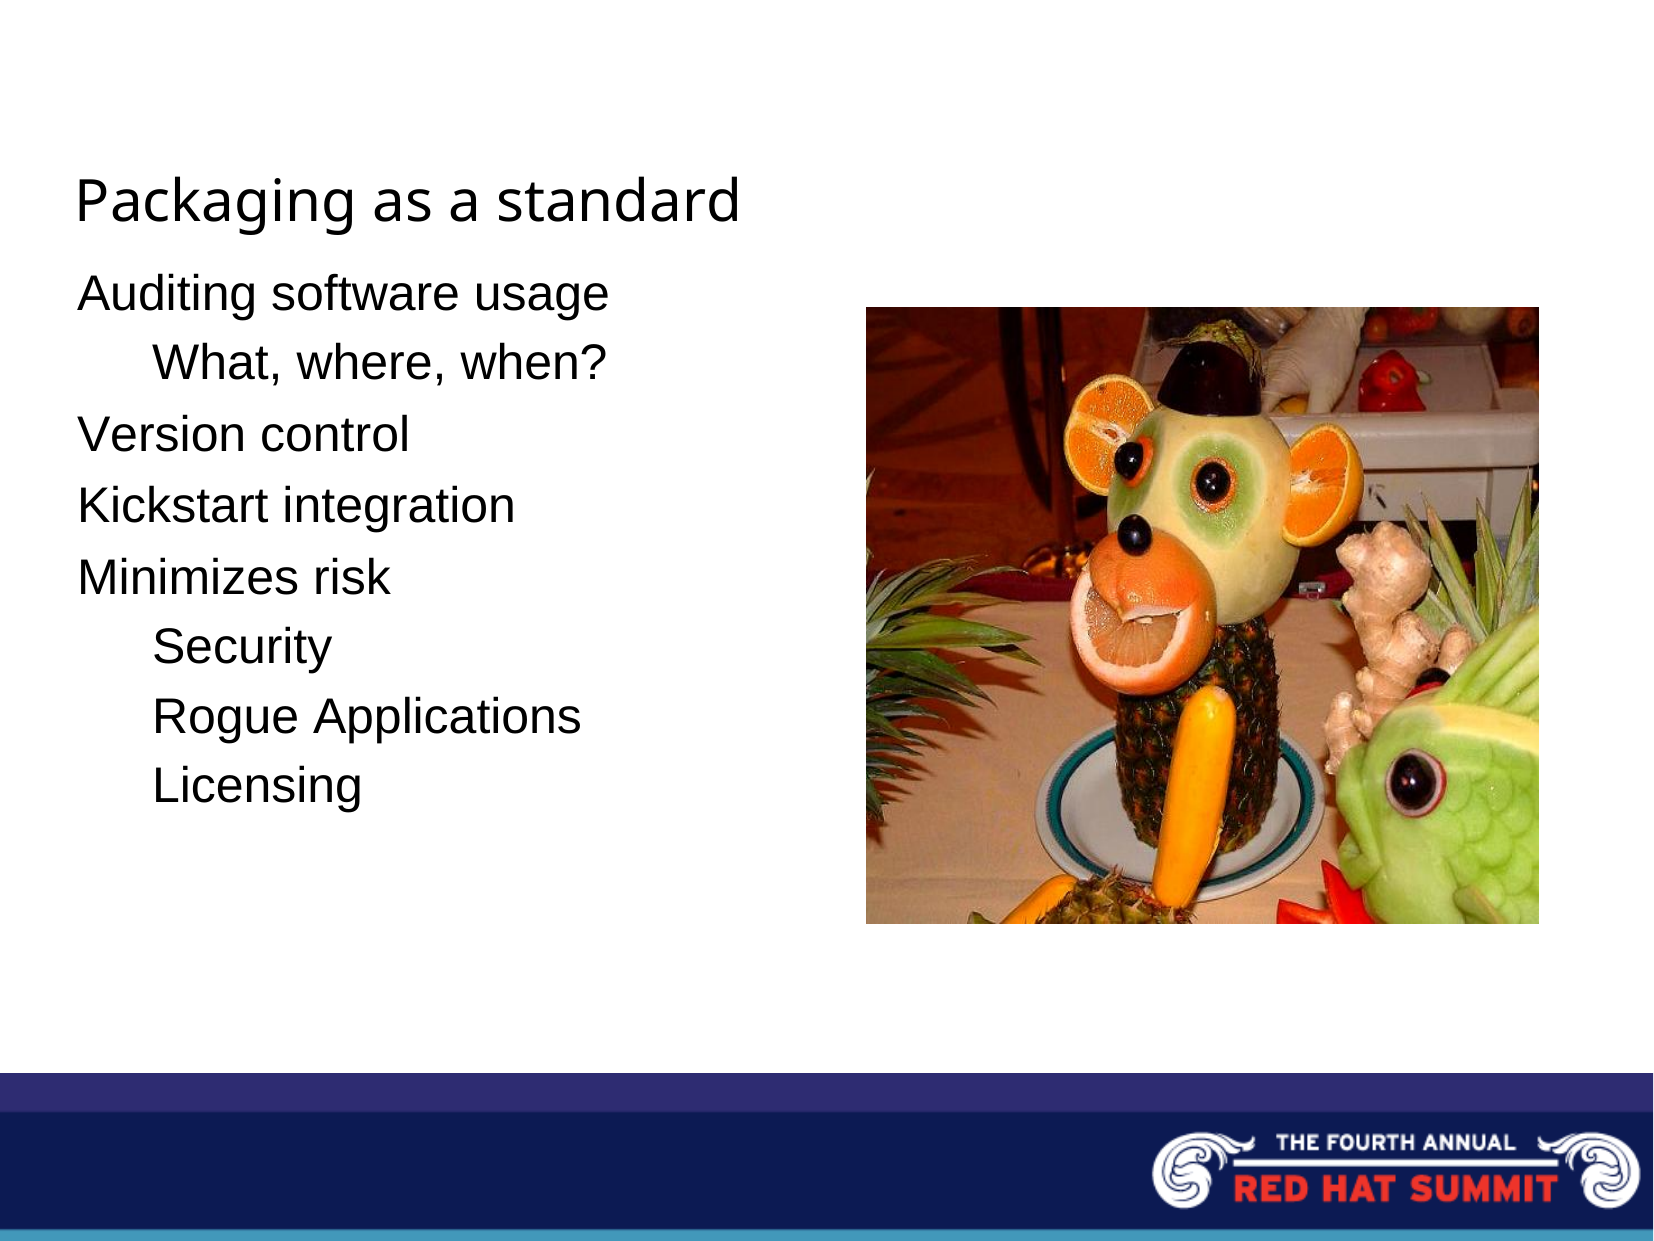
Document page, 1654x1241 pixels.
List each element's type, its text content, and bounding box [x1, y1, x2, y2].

list Auditing software usage What, where, when? Version control Kickstart integration Minimizes risk Security Rogue Applications Licensing [77, 264, 772, 1174]
title Packaging as a standard [74, 140, 1506, 259]
picture [0, 1073, 1654, 1241]
picture [866, 307, 1539, 925]
